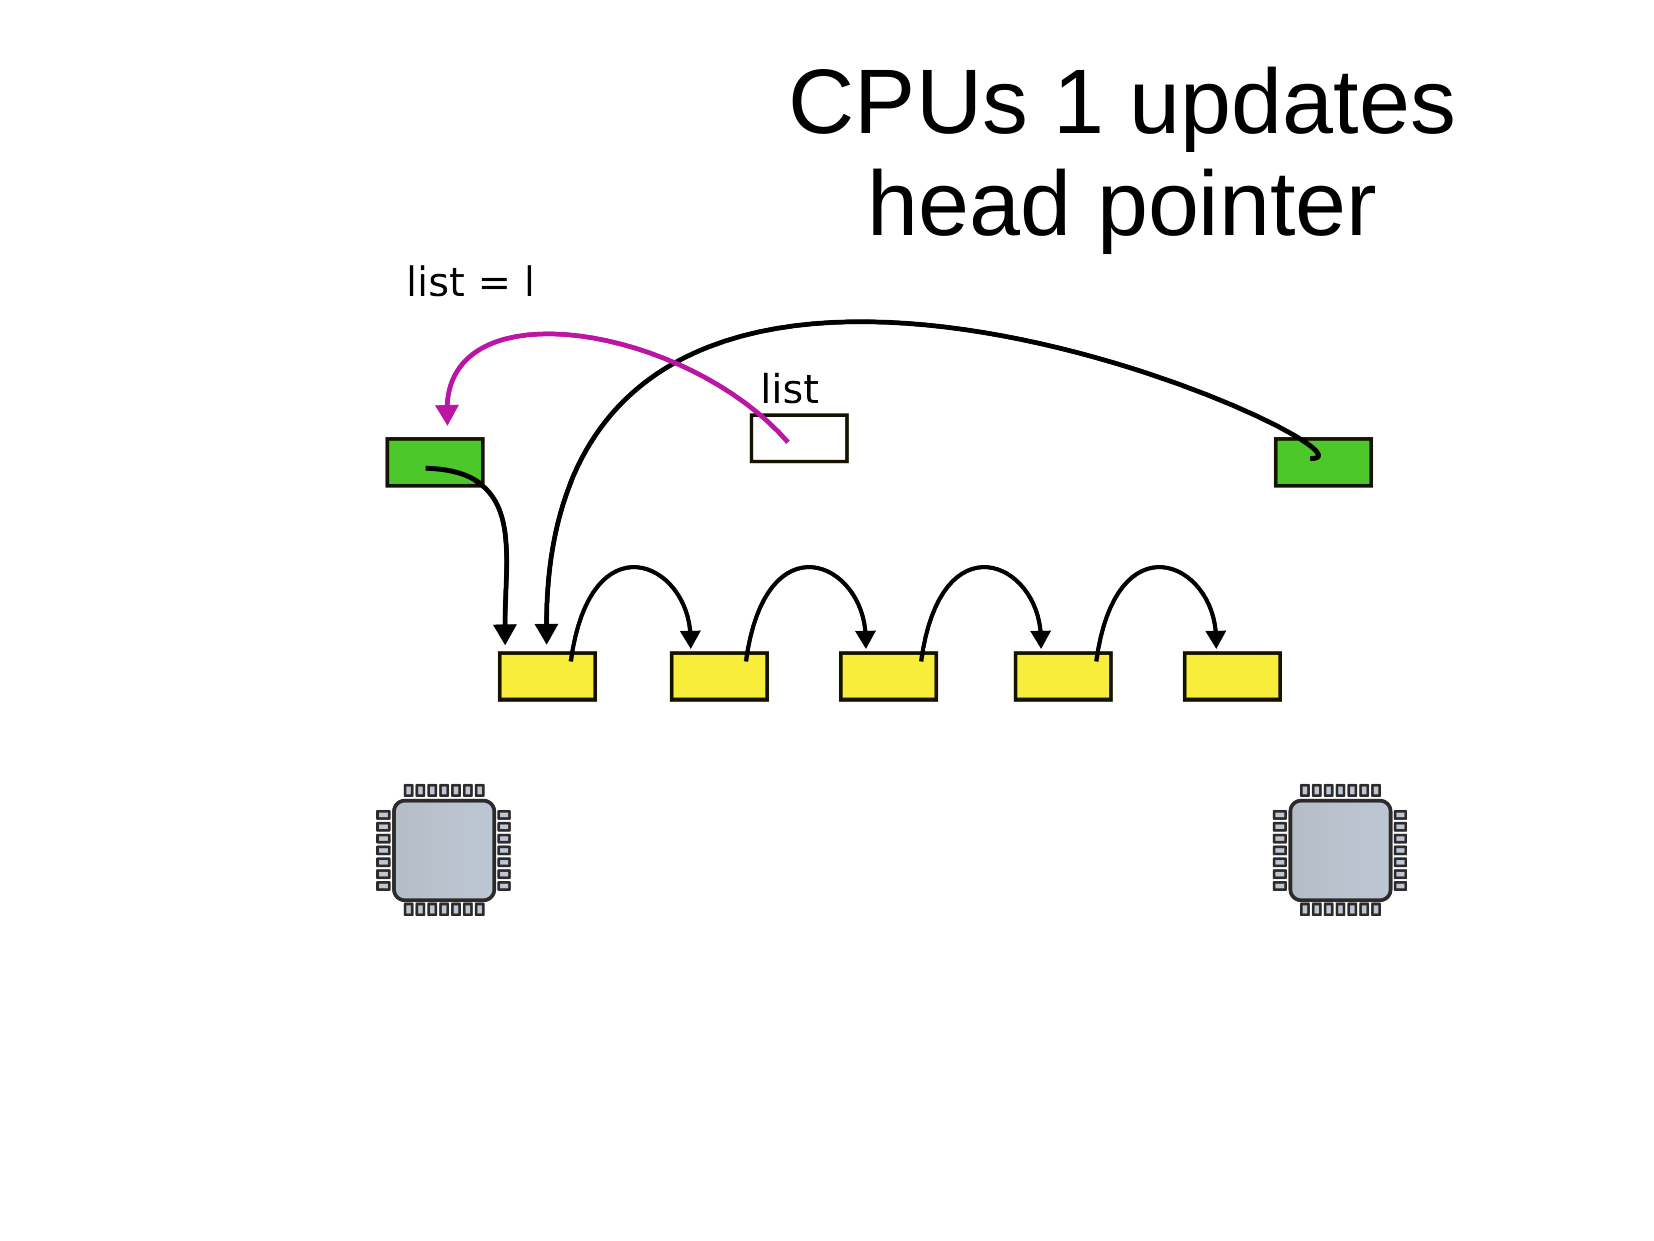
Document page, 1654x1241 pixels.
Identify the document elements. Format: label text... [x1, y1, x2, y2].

picture [376, 265, 1407, 916]
title CPUs 1 updates head pointer [675, 49, 1571, 257]
